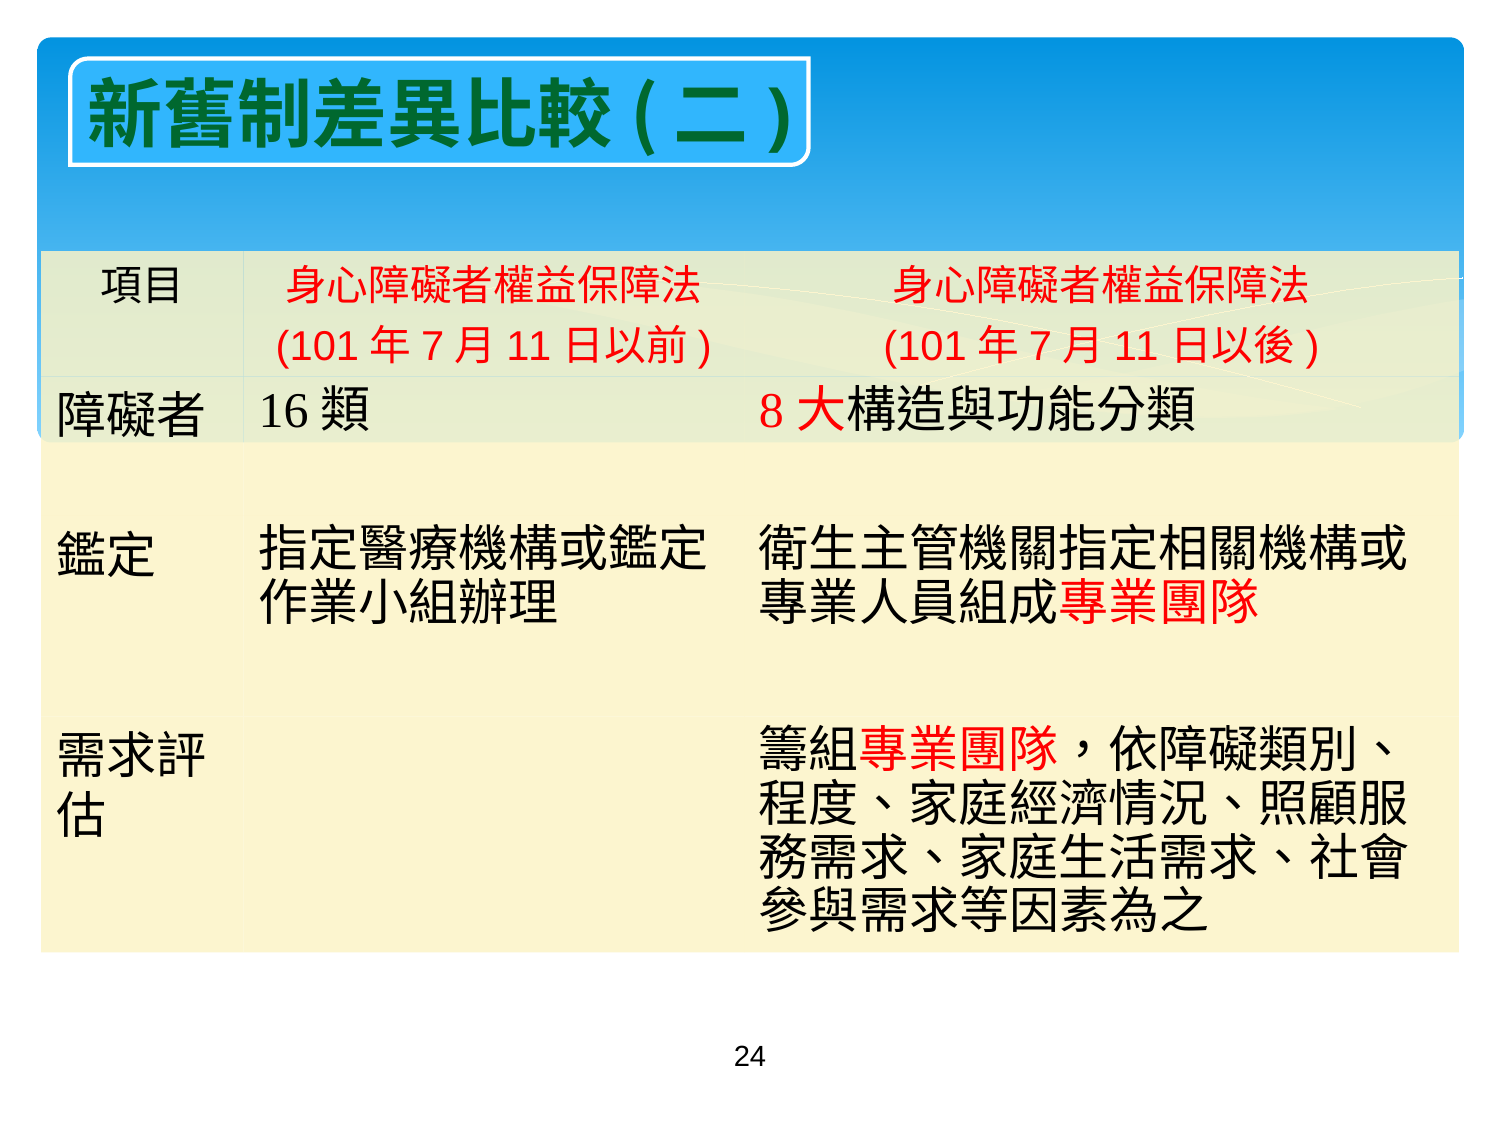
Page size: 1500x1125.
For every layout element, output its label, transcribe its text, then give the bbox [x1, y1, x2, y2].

table_header 項目 [41, 251, 243, 377]
table_cell 8大構造與功能分類 [744, 377, 1459, 516]
table_cell 16類 [243, 377, 744, 516]
table_cell 籌組專業團隊，依障礙類別、程度、家庭經濟情況、照顧服務需求、家庭生活需求、社會參與需求等因素為之 [744, 716, 1459, 952]
table_cell 需求評估 [41, 716, 243, 952]
table_cell 衛生主管機關指定相關機構或專業人員組成專業團隊 [744, 516, 1459, 716]
table_cell 障礙者 [41, 377, 243, 516]
table_header 身心障礙者權益保障法 (101年7月11日以後) [744, 251, 1459, 377]
table_header 身心障礙者權益保障法 (101年7月11日以前) [243, 251, 744, 377]
text_box 新舊制差異比較(二) [70, 58, 809, 165]
table_cell 鑑定 [41, 516, 243, 716]
picture [84, 57, 810, 63]
table_cell [243, 716, 744, 952]
text_box <編號> [654, 1025, 846, 1086]
table_cell 指定醫療機構或鑑定作業小組辦理 [243, 516, 744, 716]
